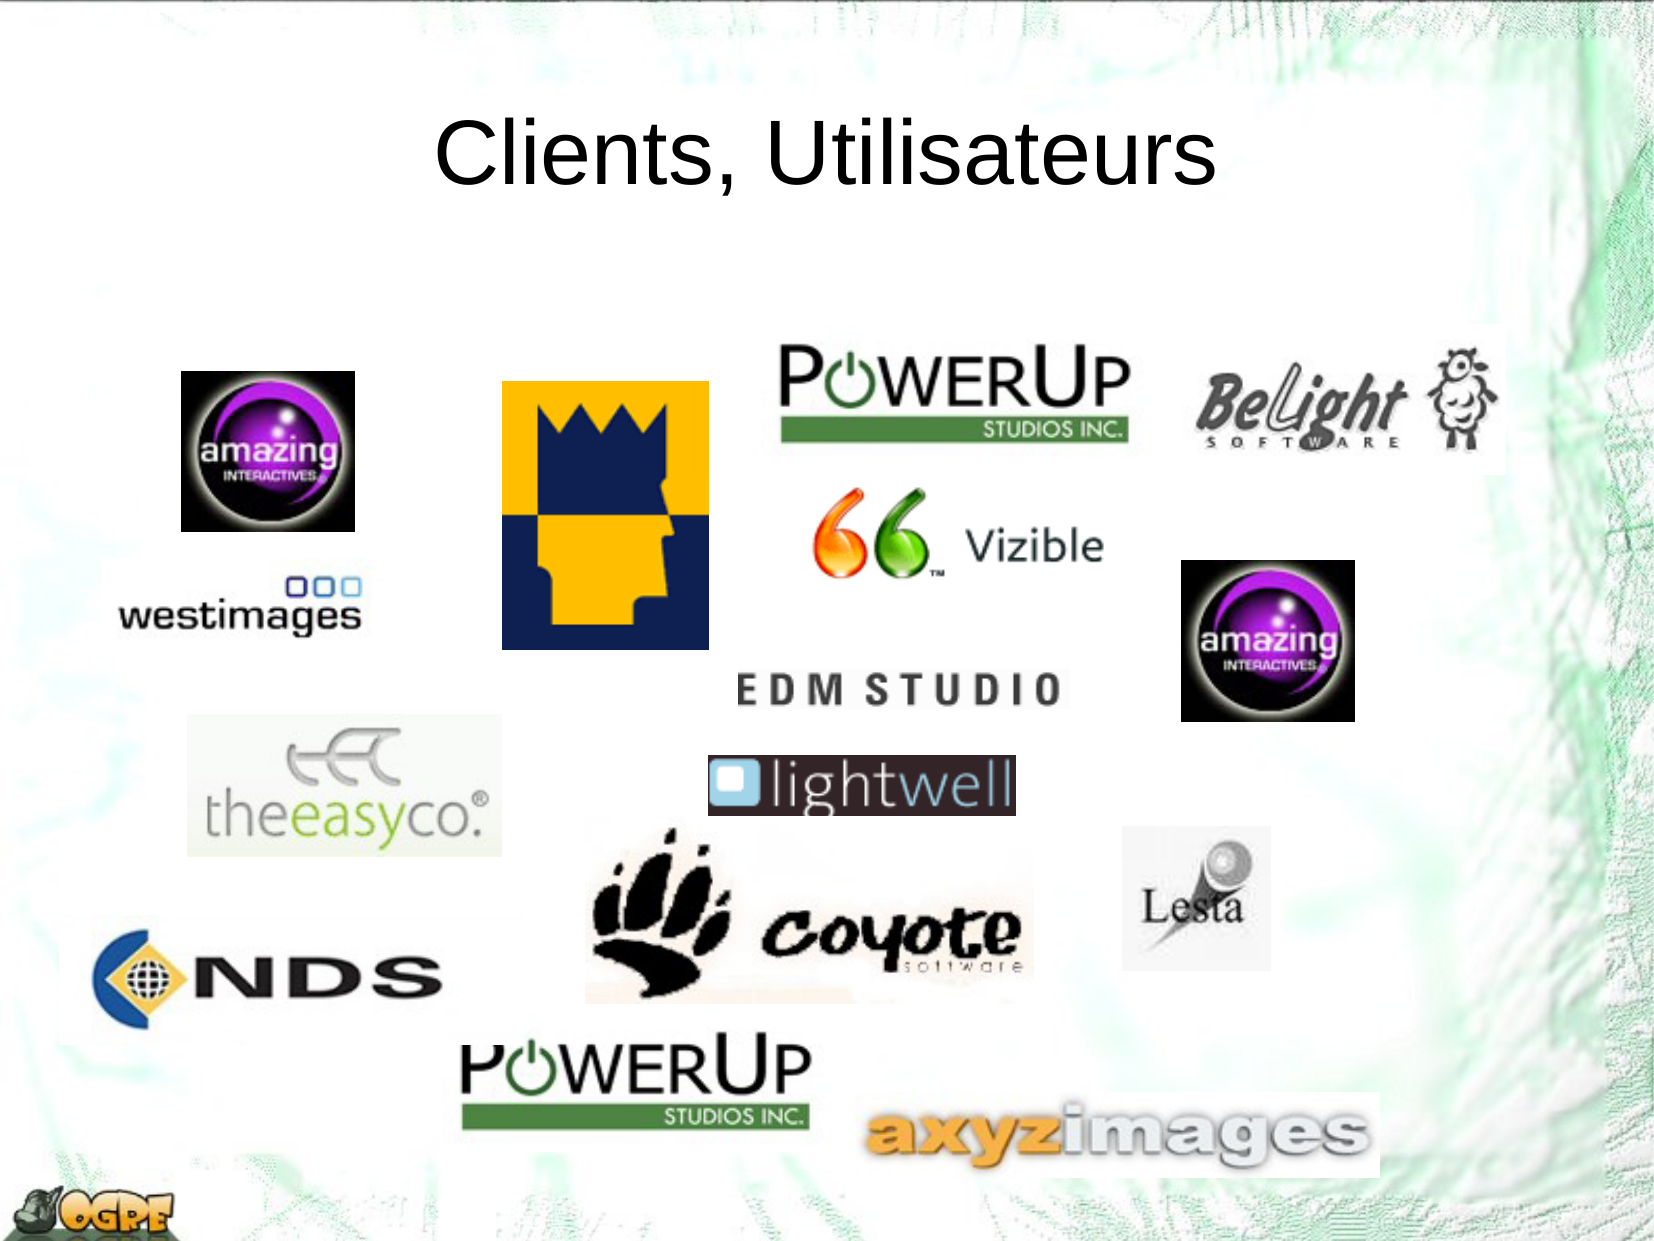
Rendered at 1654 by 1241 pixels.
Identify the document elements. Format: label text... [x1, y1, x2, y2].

title Clients, Utilisateurs [82, 56, 1571, 250]
picture [0, 0, 1654, 1241]
